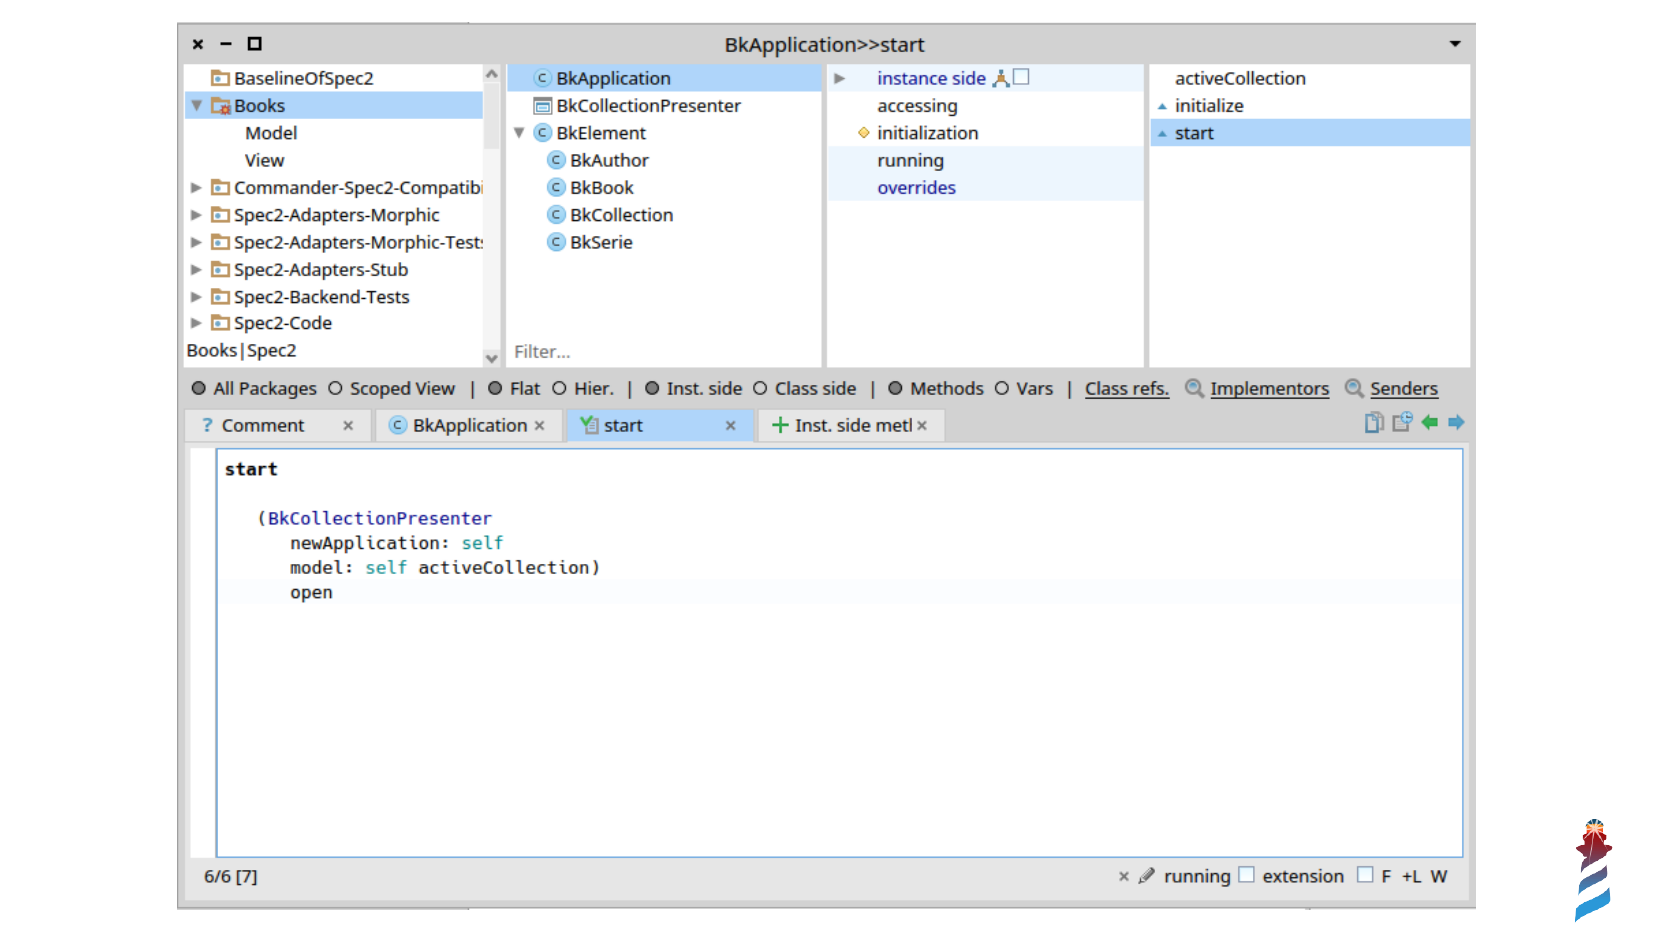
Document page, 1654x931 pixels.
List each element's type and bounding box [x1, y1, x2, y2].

picture [177, 22, 1476, 910]
picture [1535, 810, 1650, 925]
